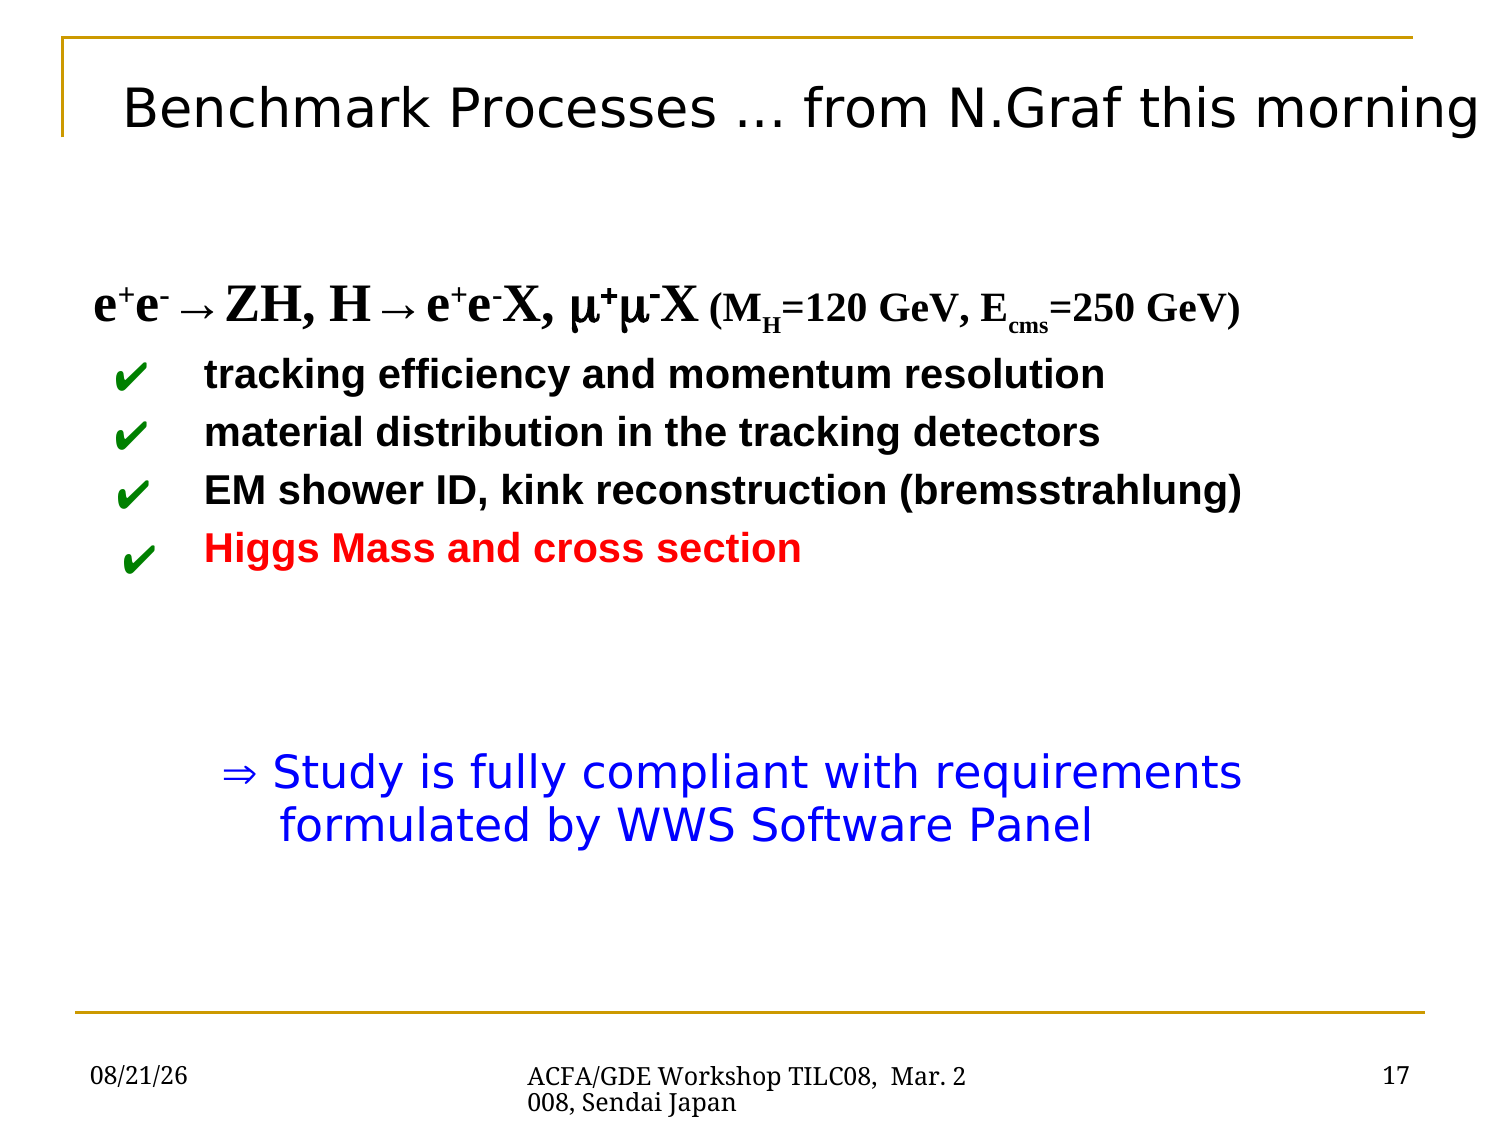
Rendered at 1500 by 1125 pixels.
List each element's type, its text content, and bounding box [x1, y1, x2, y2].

text_box  Study is fully compliant with requirements formulated by WWS Software Panel [206, 738, 1254, 860]
text_box ✔ [102, 466, 166, 532]
text_box ✔ [100, 414, 163, 473]
text_box ✔ [108, 531, 172, 597]
text_box ✔ [100, 348, 163, 414]
text_box e+e-→ZH, H→e+e-X, X (MH=120 GeV, Ecms=250 GeV) tracking efficiency and momentum resolution material distribution in the tracking detectors EM shower ID, kink reconstruction (bremsstrahlung) Higgs Mass and cross section [78, 265, 1500, 619]
text_box Benchmark Processes ... from N.Graf this morning [107, 69, 1500, 148]
